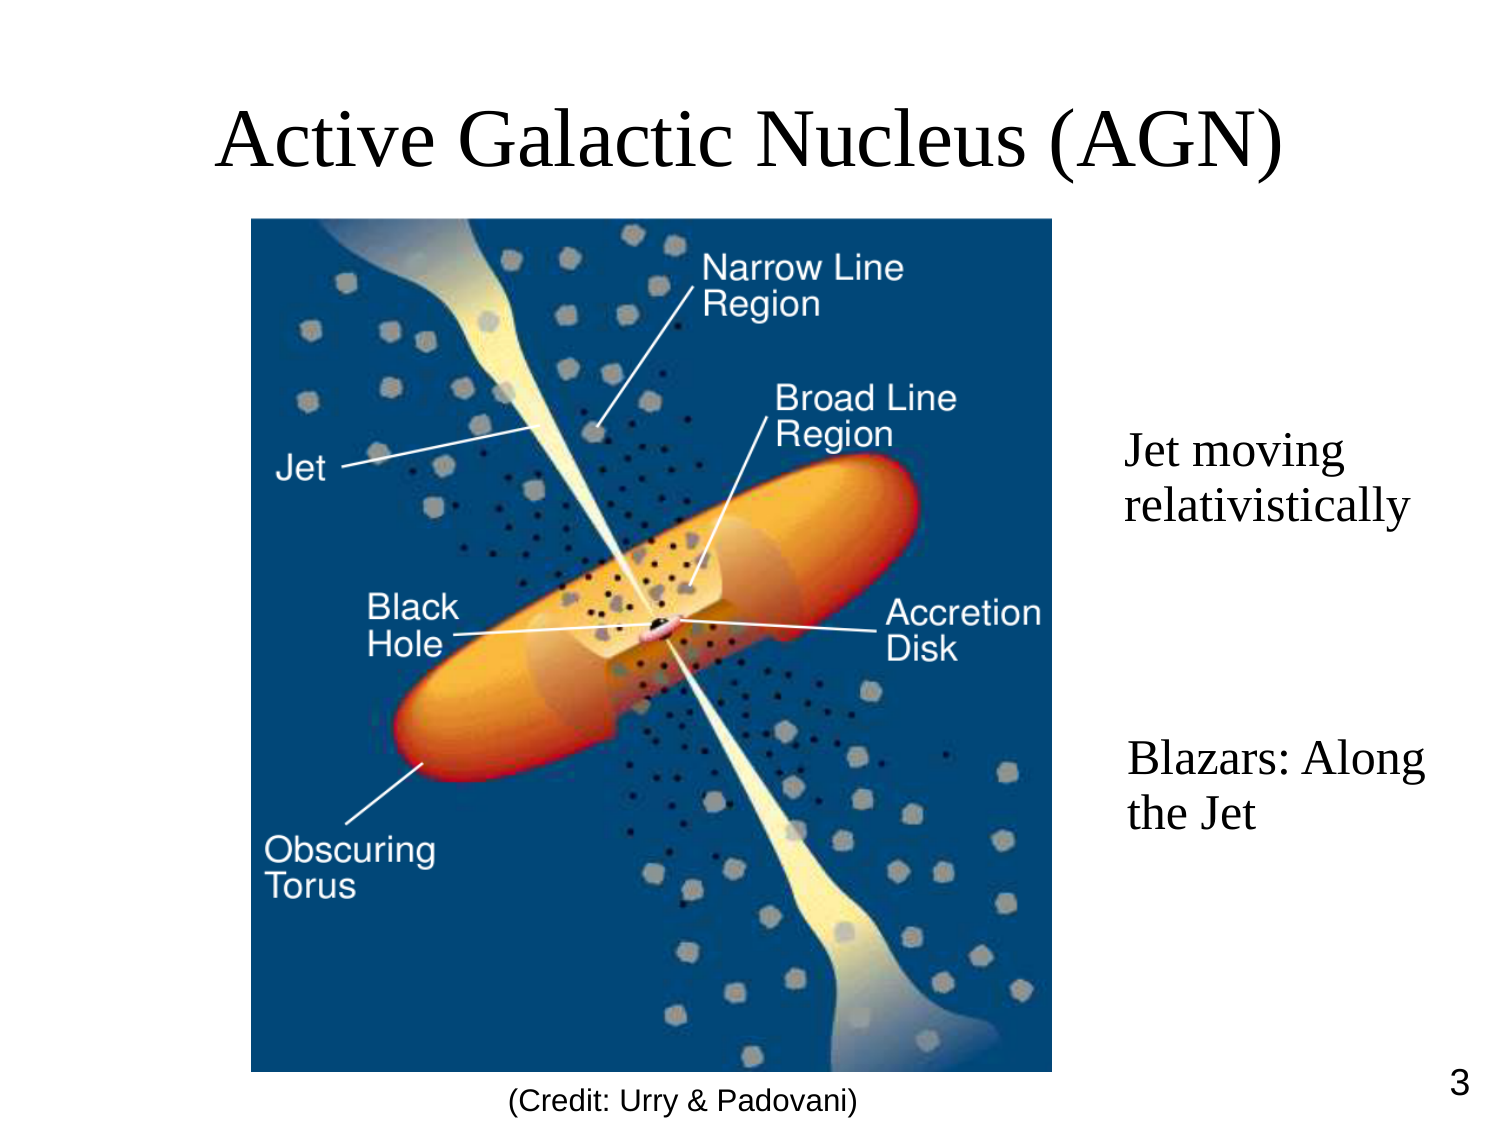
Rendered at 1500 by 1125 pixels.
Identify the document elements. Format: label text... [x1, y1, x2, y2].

text_box Blazars: Along the Jet [1075, 722, 1478, 852]
text_box (Credit: Urry & Padovani) [493, 1075, 873, 1125]
text_box <number> [1359, 1054, 1500, 1125]
text_box Jet moving relativistically [1053, 414, 1483, 544]
picture [251, 218, 1052, 1072]
title Active Galactic Nucleus (AGN) [75, 88, 1425, 190]
